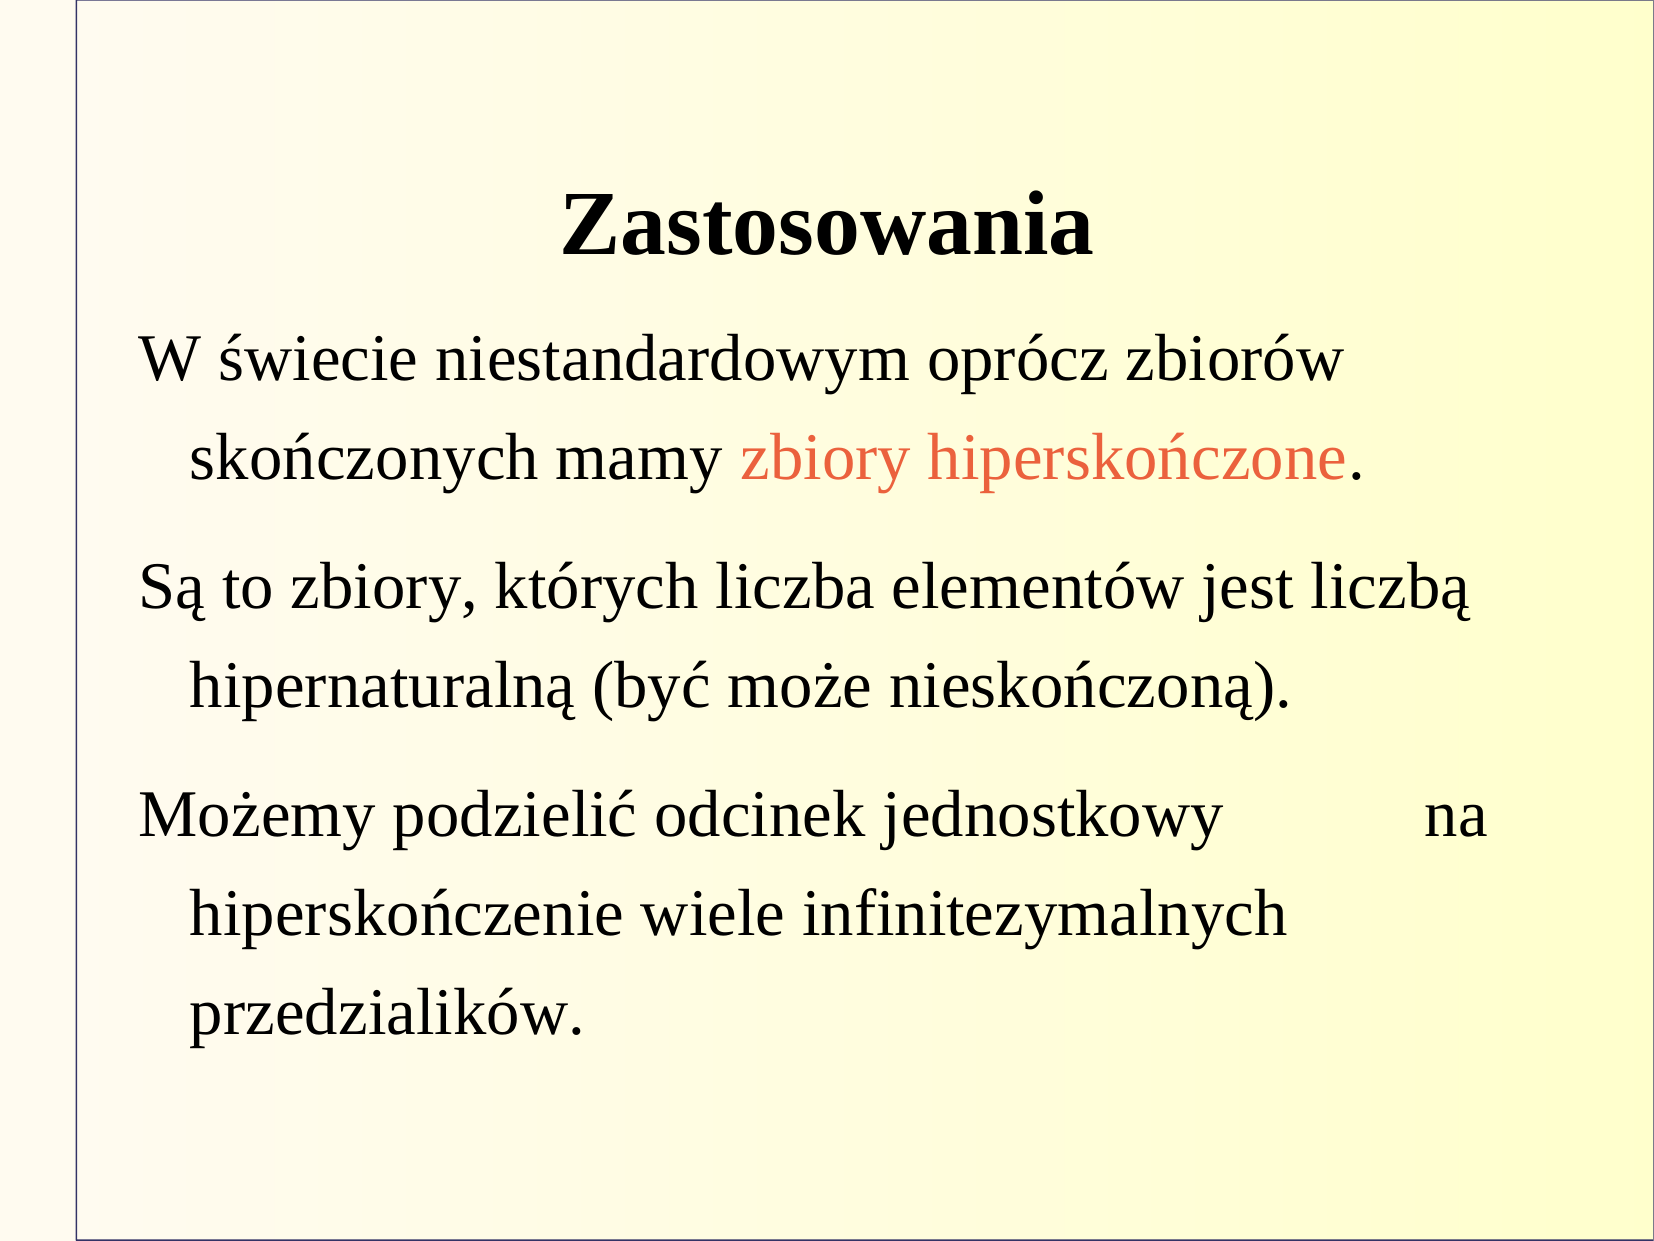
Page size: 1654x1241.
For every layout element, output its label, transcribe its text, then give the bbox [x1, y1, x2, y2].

title Zastosowania [121, 102, 1534, 295]
list W świecie niestandardowym oprócz zbiorów skończonych mamy zbiory hiperskończone. Są to zbiory, których liczba elementów jest liczbą hipernaturalną (być może nieskończoną). Możemy podzielić odcinek jednostkowy na hiperskończenie wiele infinitezymalnych przedzialików. [121, 295, 1534, 1241]
picture [0, 0, 75, 1241]
